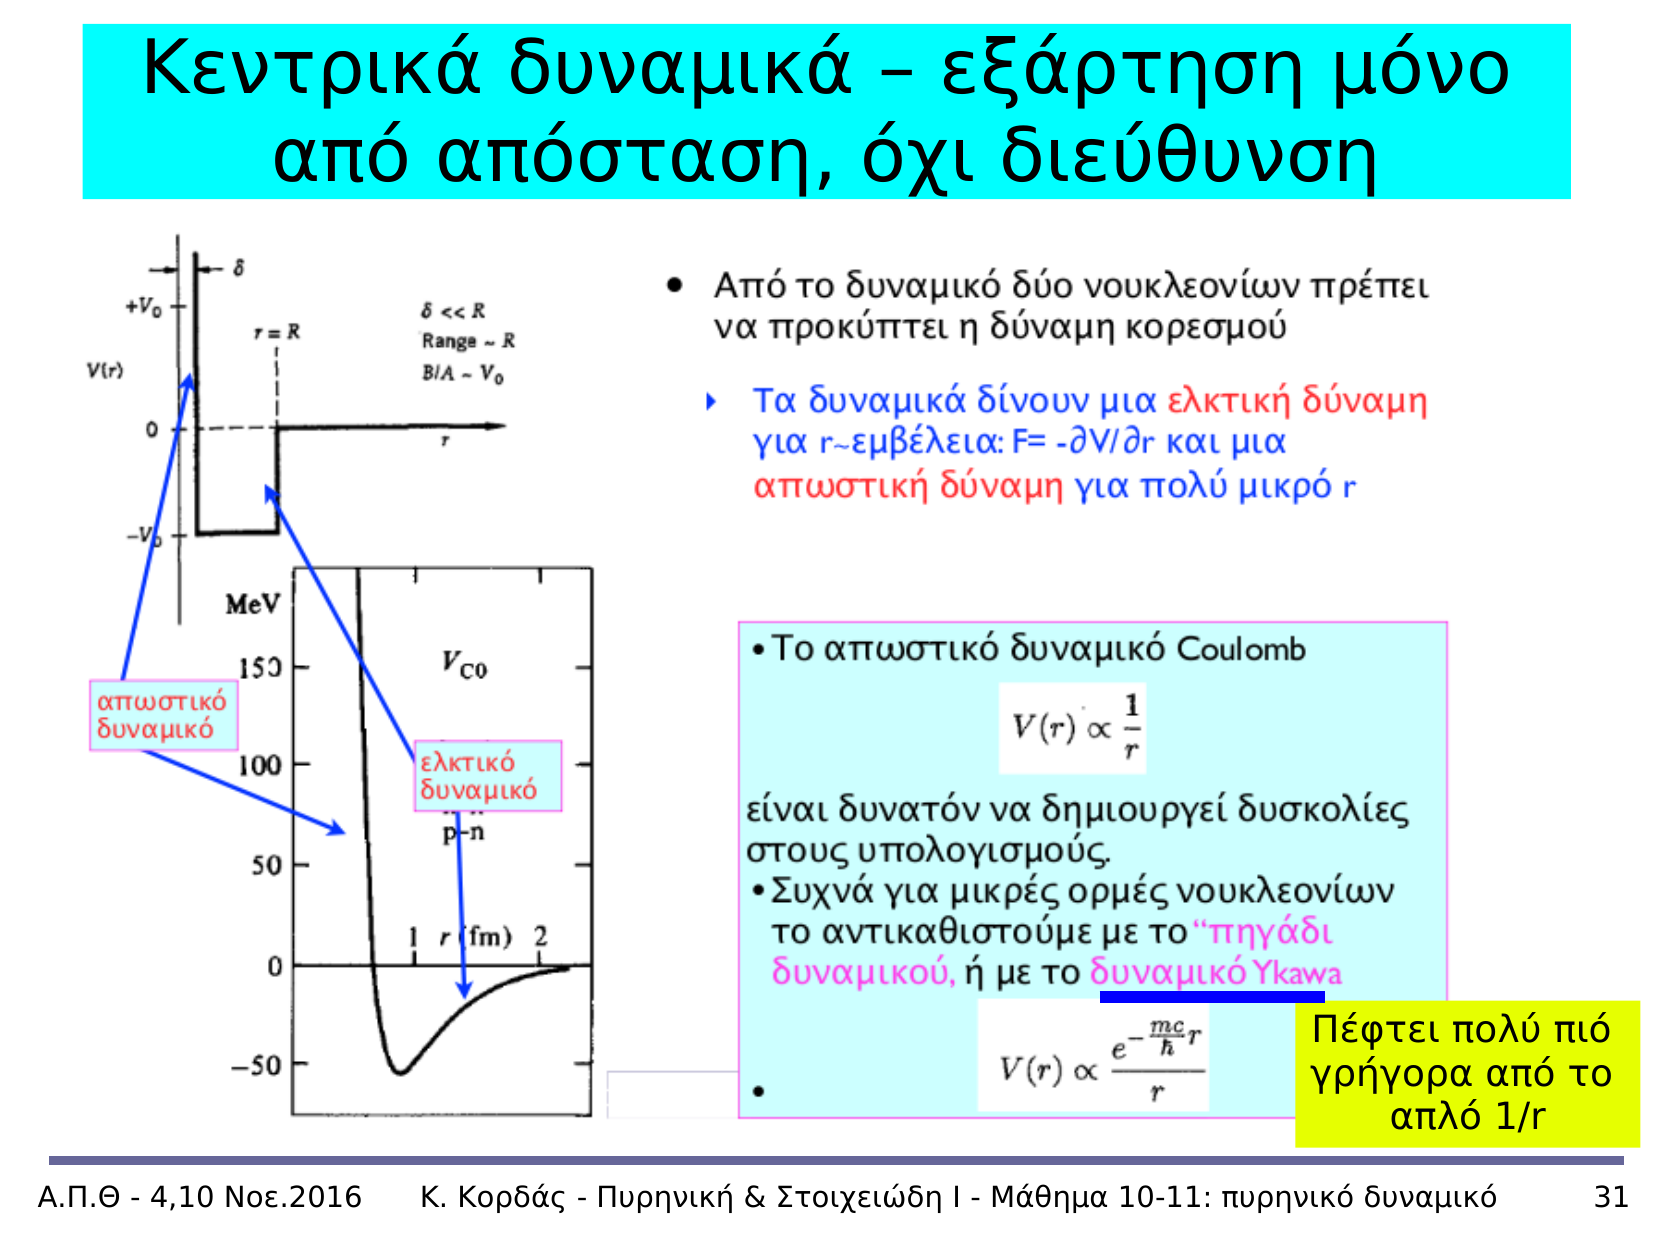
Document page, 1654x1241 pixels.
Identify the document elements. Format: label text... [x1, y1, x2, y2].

title Κεντρικά δυναμικά – εξάρτηση μόνο από απόσταση, όχι διεύθυνση [82, 23, 1571, 200]
picture [84, 222, 1489, 1123]
text_box Πέφτει πολύ πιό γρήγορα από το απλό 1/r [1295, 1000, 1641, 1148]
